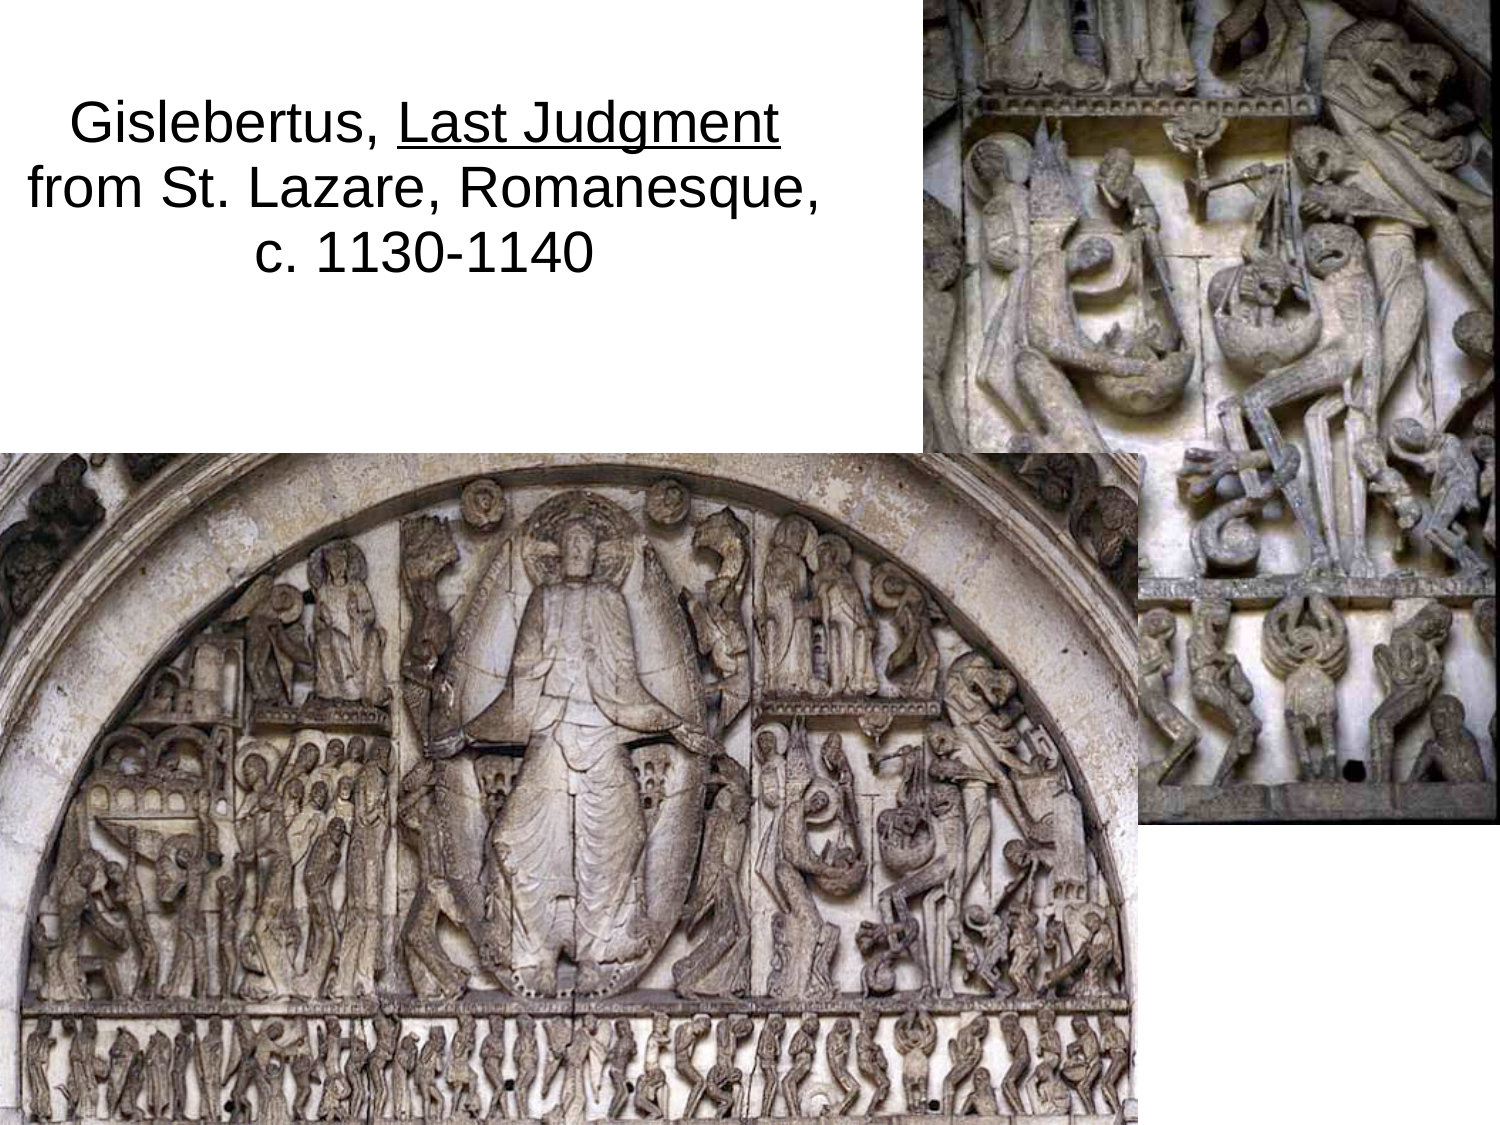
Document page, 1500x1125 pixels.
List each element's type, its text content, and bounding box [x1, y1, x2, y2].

picture [0, 0, 1500, 1125]
title Gislebertus, Last Judgment from St. Lazare, Romanesque, c. 1130-1140 [0, 0, 850, 376]
